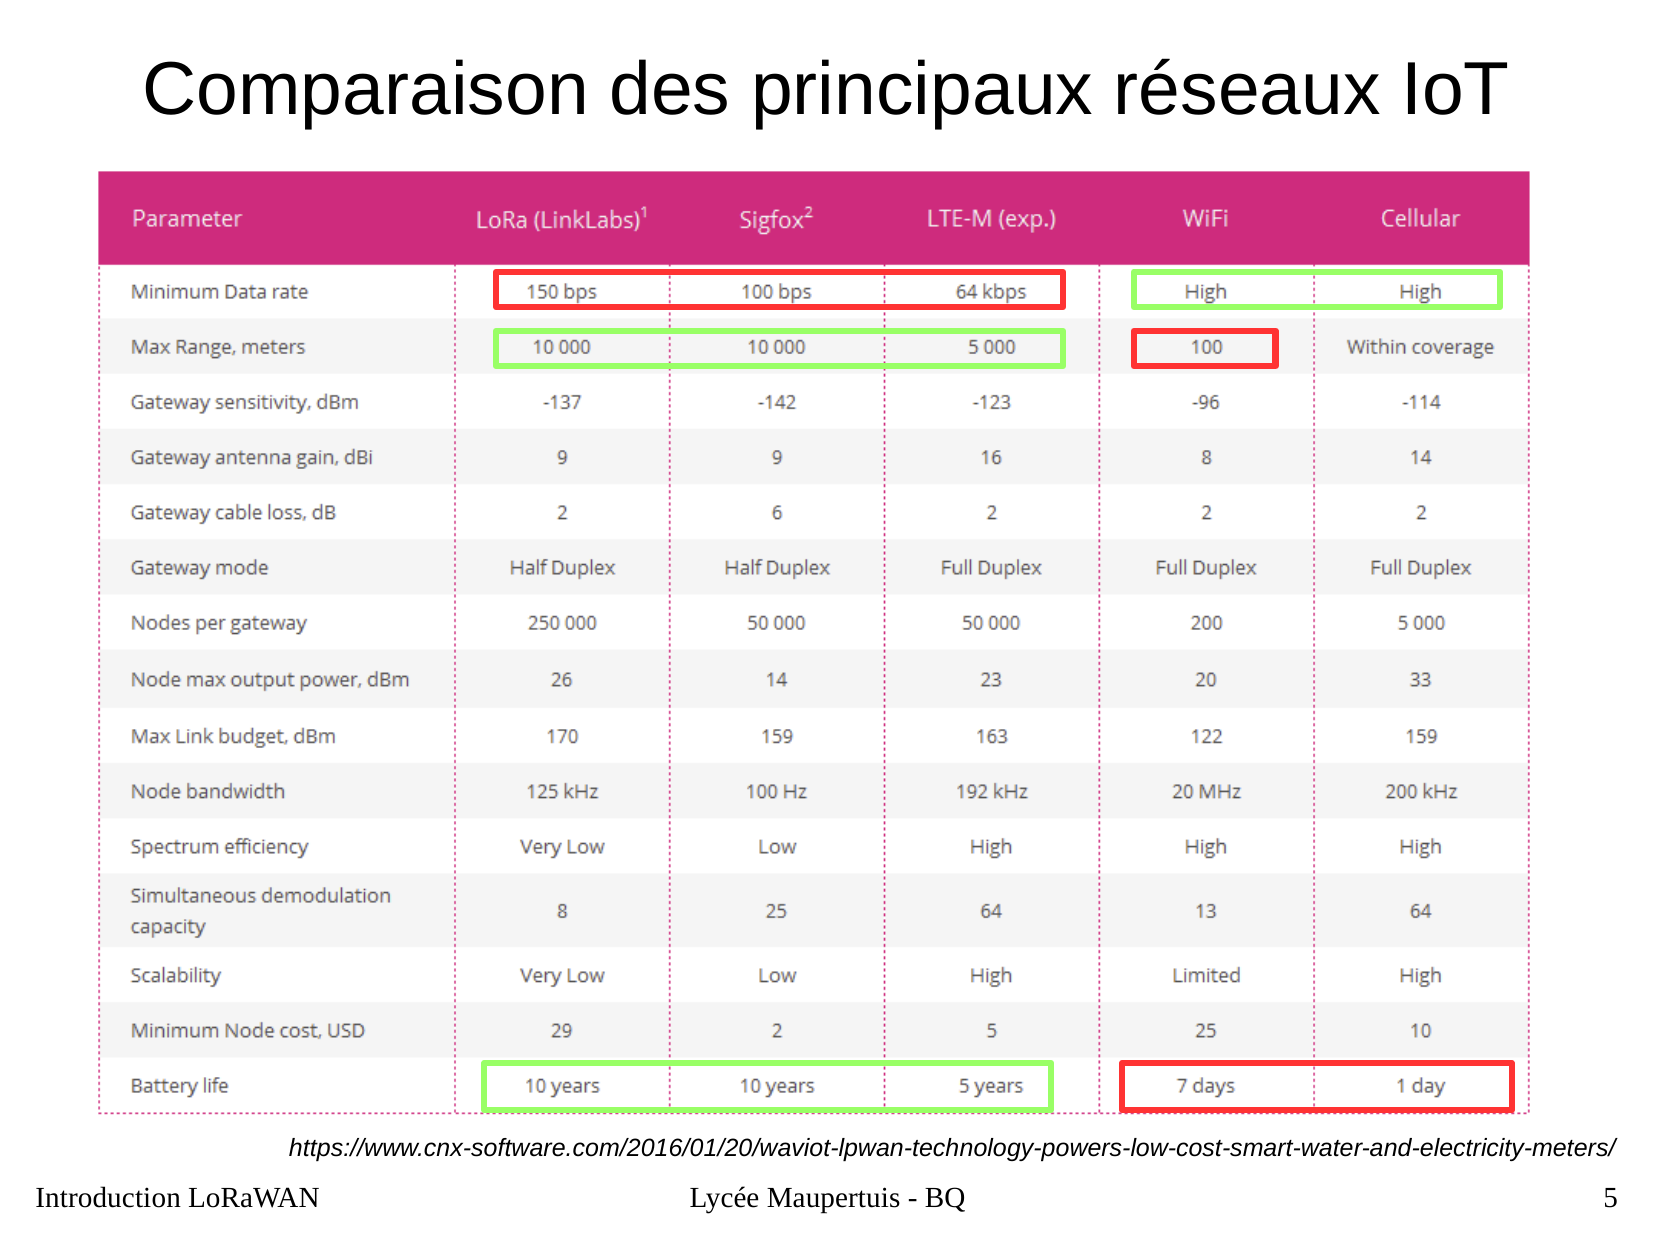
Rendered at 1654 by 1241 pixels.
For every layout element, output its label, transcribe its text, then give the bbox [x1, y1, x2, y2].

title Comparaison des principaux réseaux IoT [35, 35, 1619, 142]
picture [94, 167, 1536, 1123]
list https://www.cnx-software.com/2016/01/20/waviot-lpwan-technology-powers-low-cost-smart-water-and-electricity-meters/ [35, 1133, 1619, 1170]
